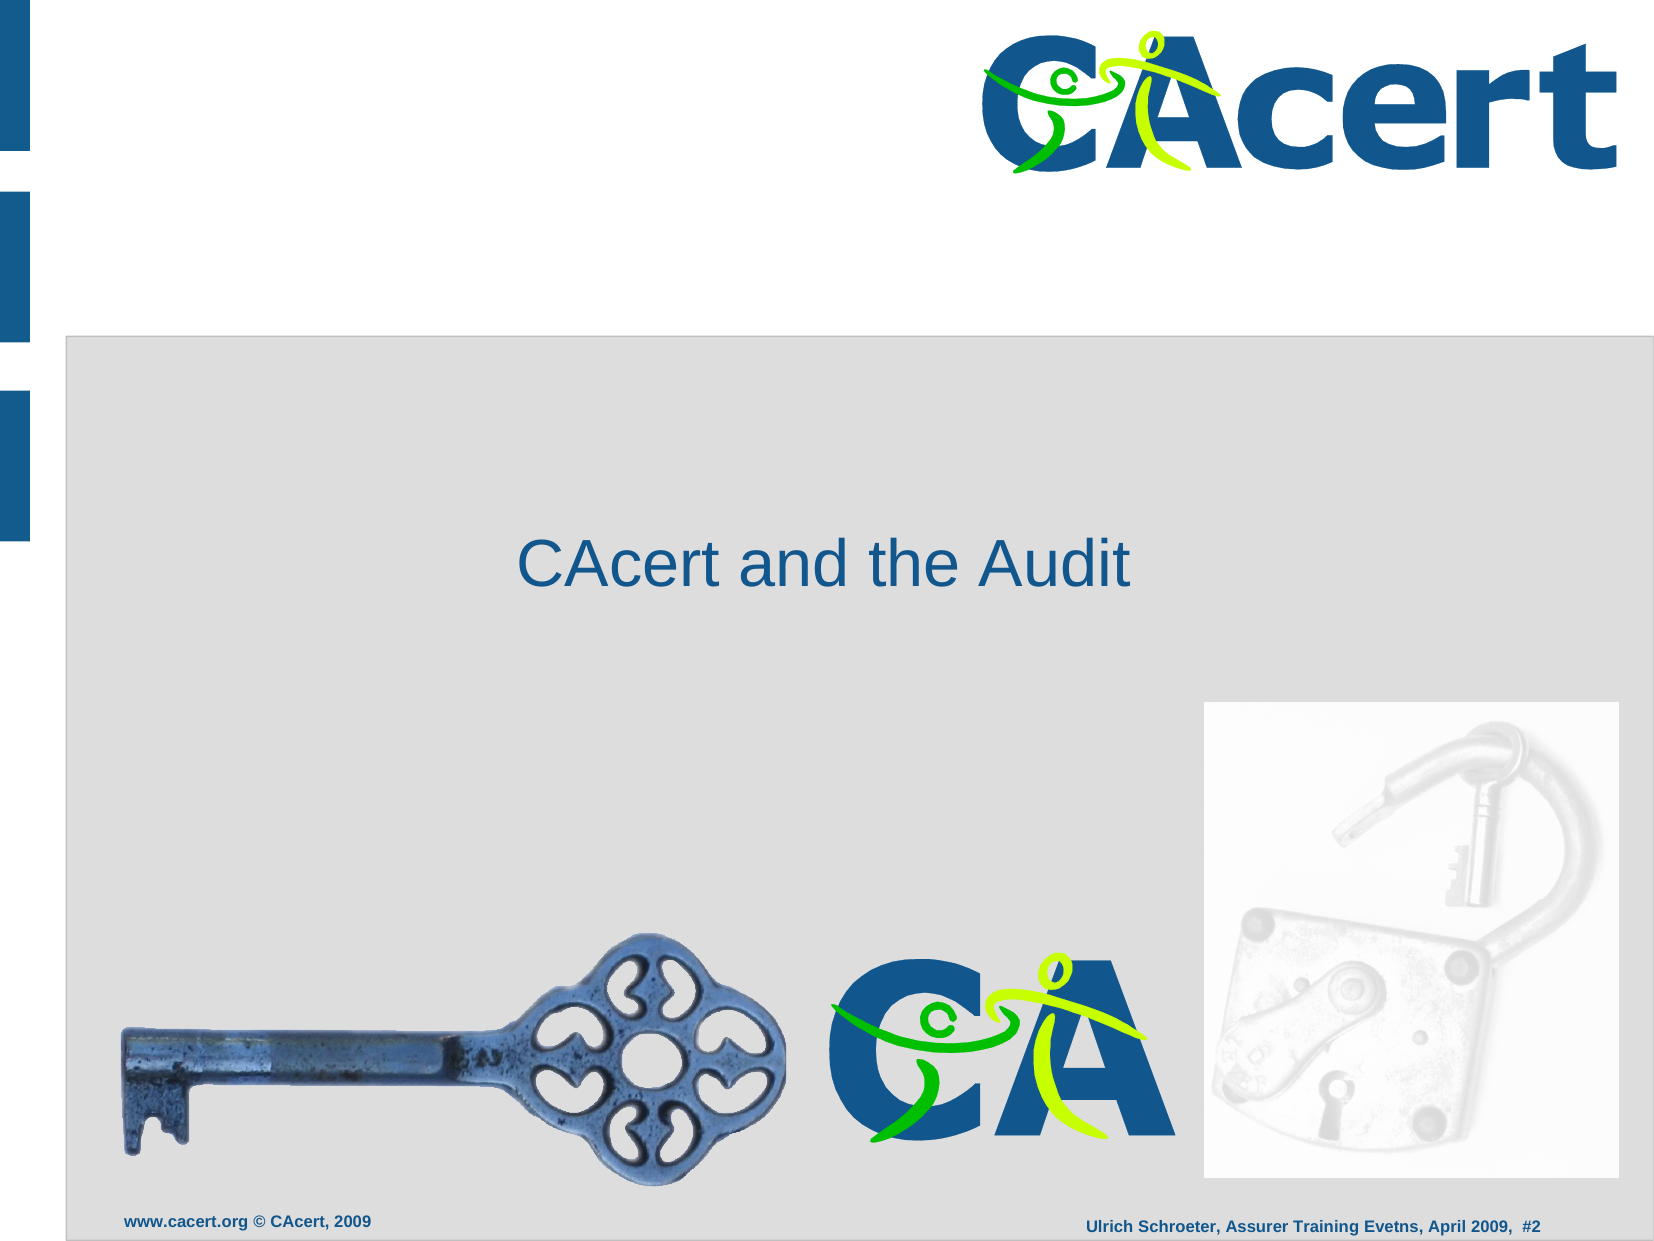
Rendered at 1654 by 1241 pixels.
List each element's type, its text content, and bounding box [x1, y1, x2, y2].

title CAcert and the Audit [118, 442, 1530, 601]
picture [826, 950, 1177, 1145]
picture [106, 915, 800, 1203]
picture [1204, 702, 1619, 1178]
